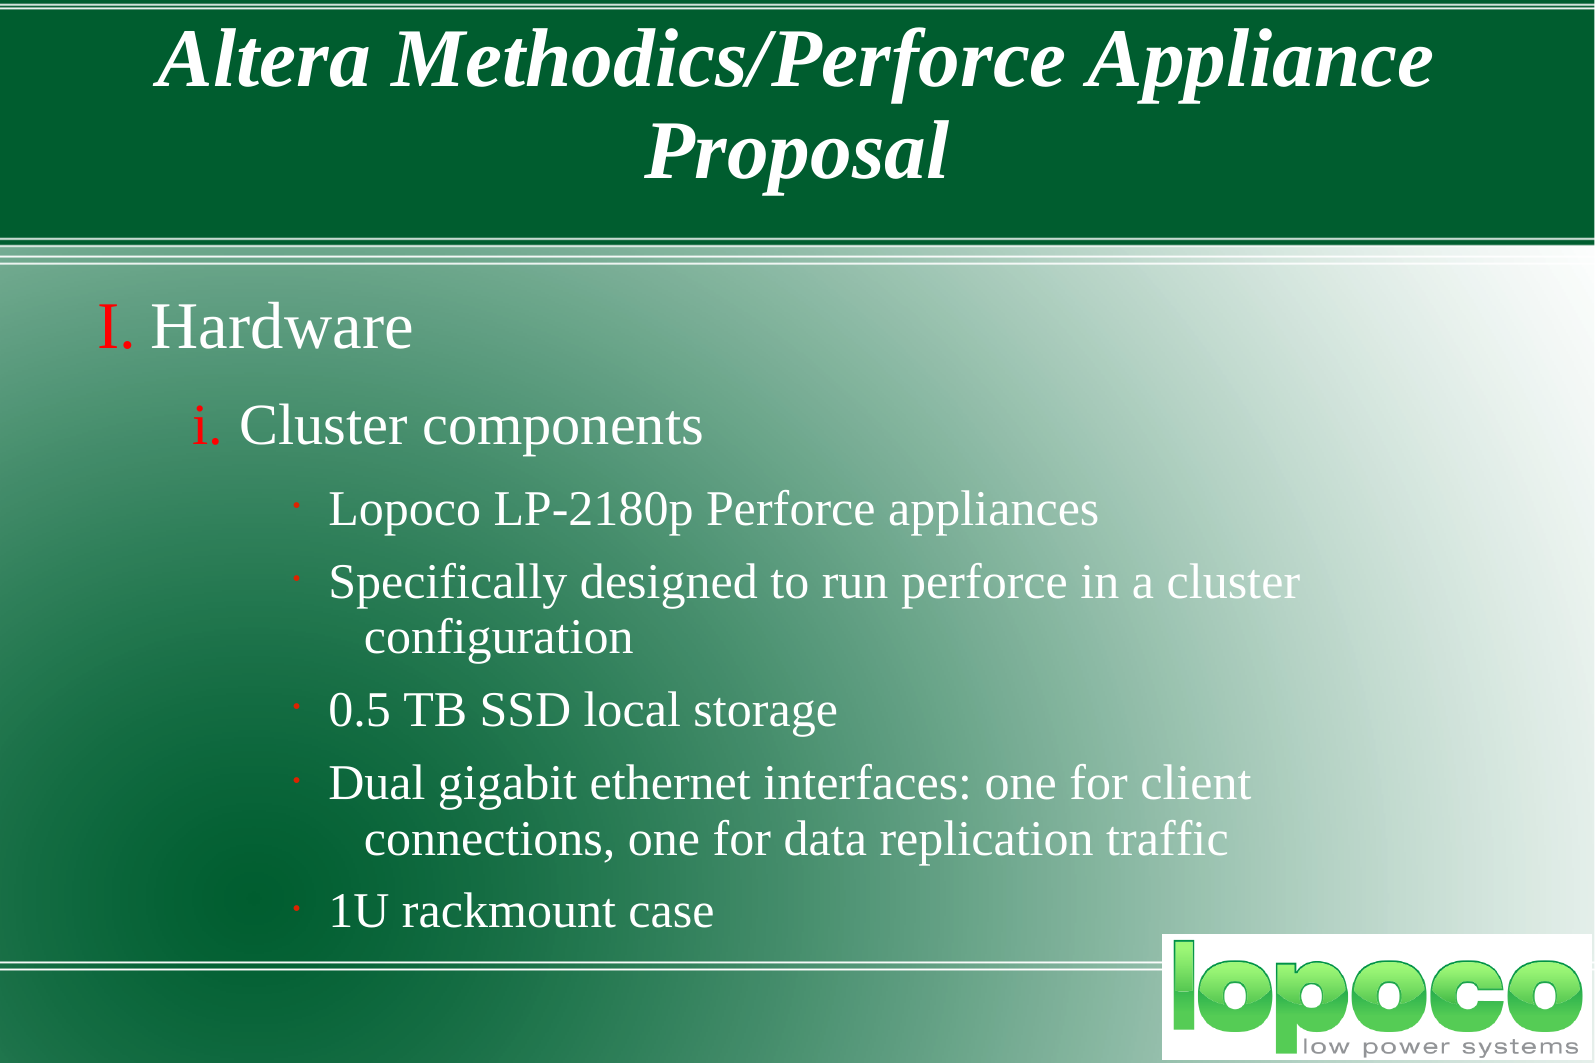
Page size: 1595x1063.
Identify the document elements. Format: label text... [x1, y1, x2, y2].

picture [0, 0, 1595, 1063]
list Hardware Cluster components Lopoco LP-2180p Perforce appliances Specifically designed to run perforce in a cluster configuration 0.5 TB SSD local storage Dual gigabit ethernet interfaces: one for client connections, one for data replication traffic 1U rackmount case [79, 289, 1515, 1031]
title Altera Methodics/Perforce Appliance Proposal [79, 11, 1515, 197]
